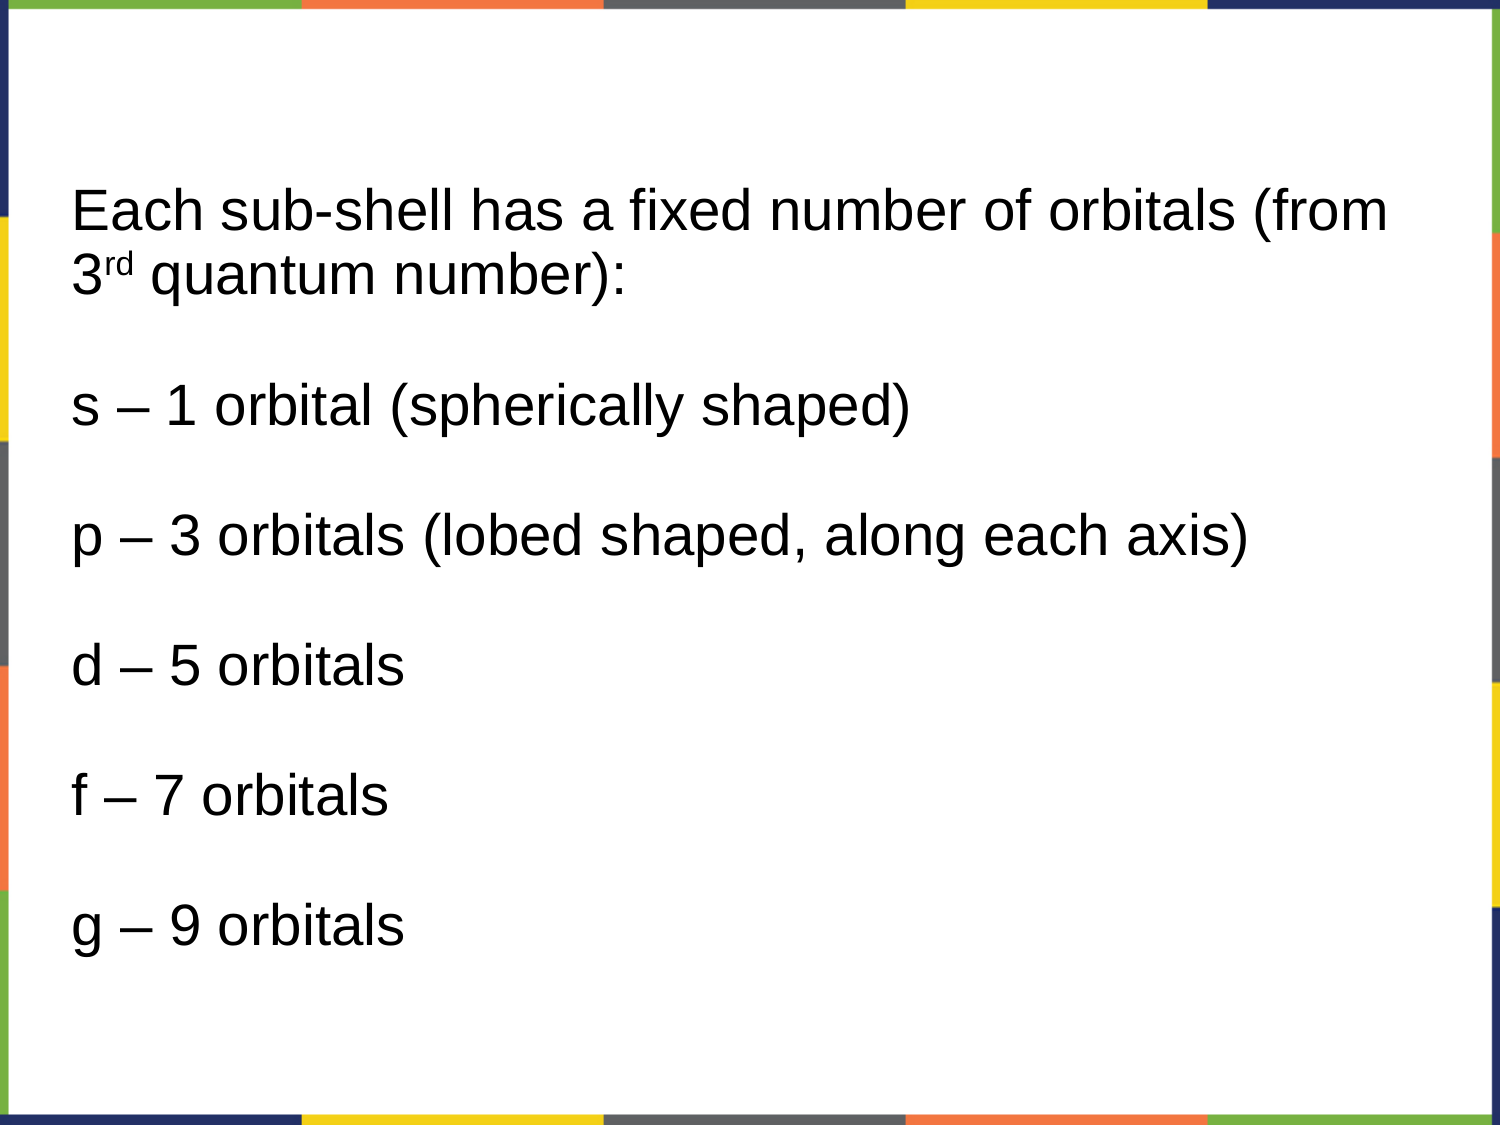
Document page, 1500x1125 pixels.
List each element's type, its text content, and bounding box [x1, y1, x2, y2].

text_box Each sub-shell has a fixed number of orbitals (from 3rd quantum number): s – 1 orbital (spherically shaped) p – 3 orbitals (lobed shaped, along each axis) d – 5 orbitals f – 7 orbitals g – 9 orbitals [71, 135, 1396, 1000]
picture [0, 0, 1500, 1125]
